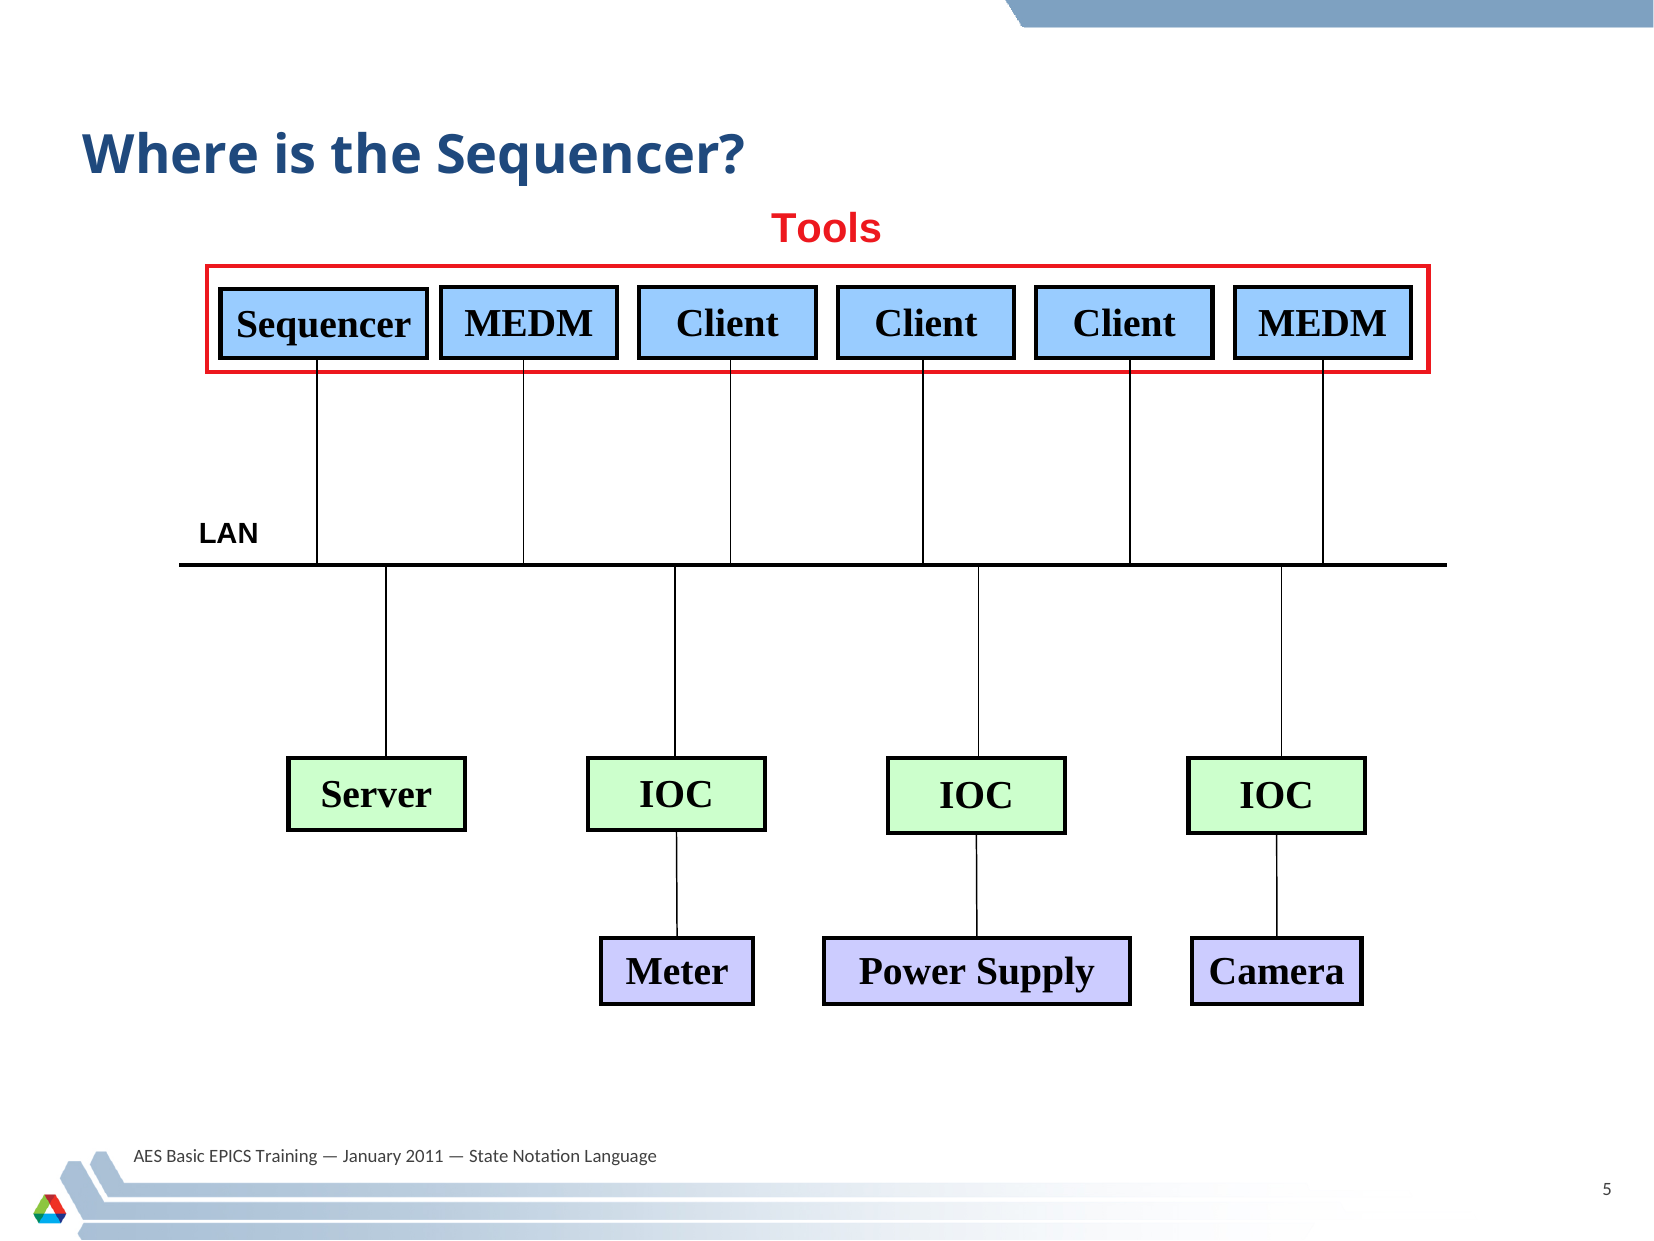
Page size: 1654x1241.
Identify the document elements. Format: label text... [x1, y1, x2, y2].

text_box Meter [601, 937, 754, 1004]
text_box Tools [694, 196, 960, 259]
text_box MEDM [1234, 287, 1411, 359]
text_box IOC [588, 757, 765, 831]
text_box Client [837, 287, 1015, 359]
picture [0, 0, 1654, 29]
text_box LAN [184, 509, 274, 559]
text_box IOC [888, 757, 1065, 834]
text_box Server [288, 757, 465, 831]
text_box Camera [1192, 937, 1362, 1004]
text_box MEDM [440, 287, 618, 359]
text_box Sequencer [220, 289, 428, 359]
text_box Power Supply [824, 937, 1130, 1004]
title Where is the Sequencer? [82, 49, 1571, 257]
picture [0, 1143, 1654, 1240]
text_box Client [1036, 287, 1213, 359]
text_box Client [639, 287, 816, 359]
text_box IOC [1188, 757, 1365, 834]
